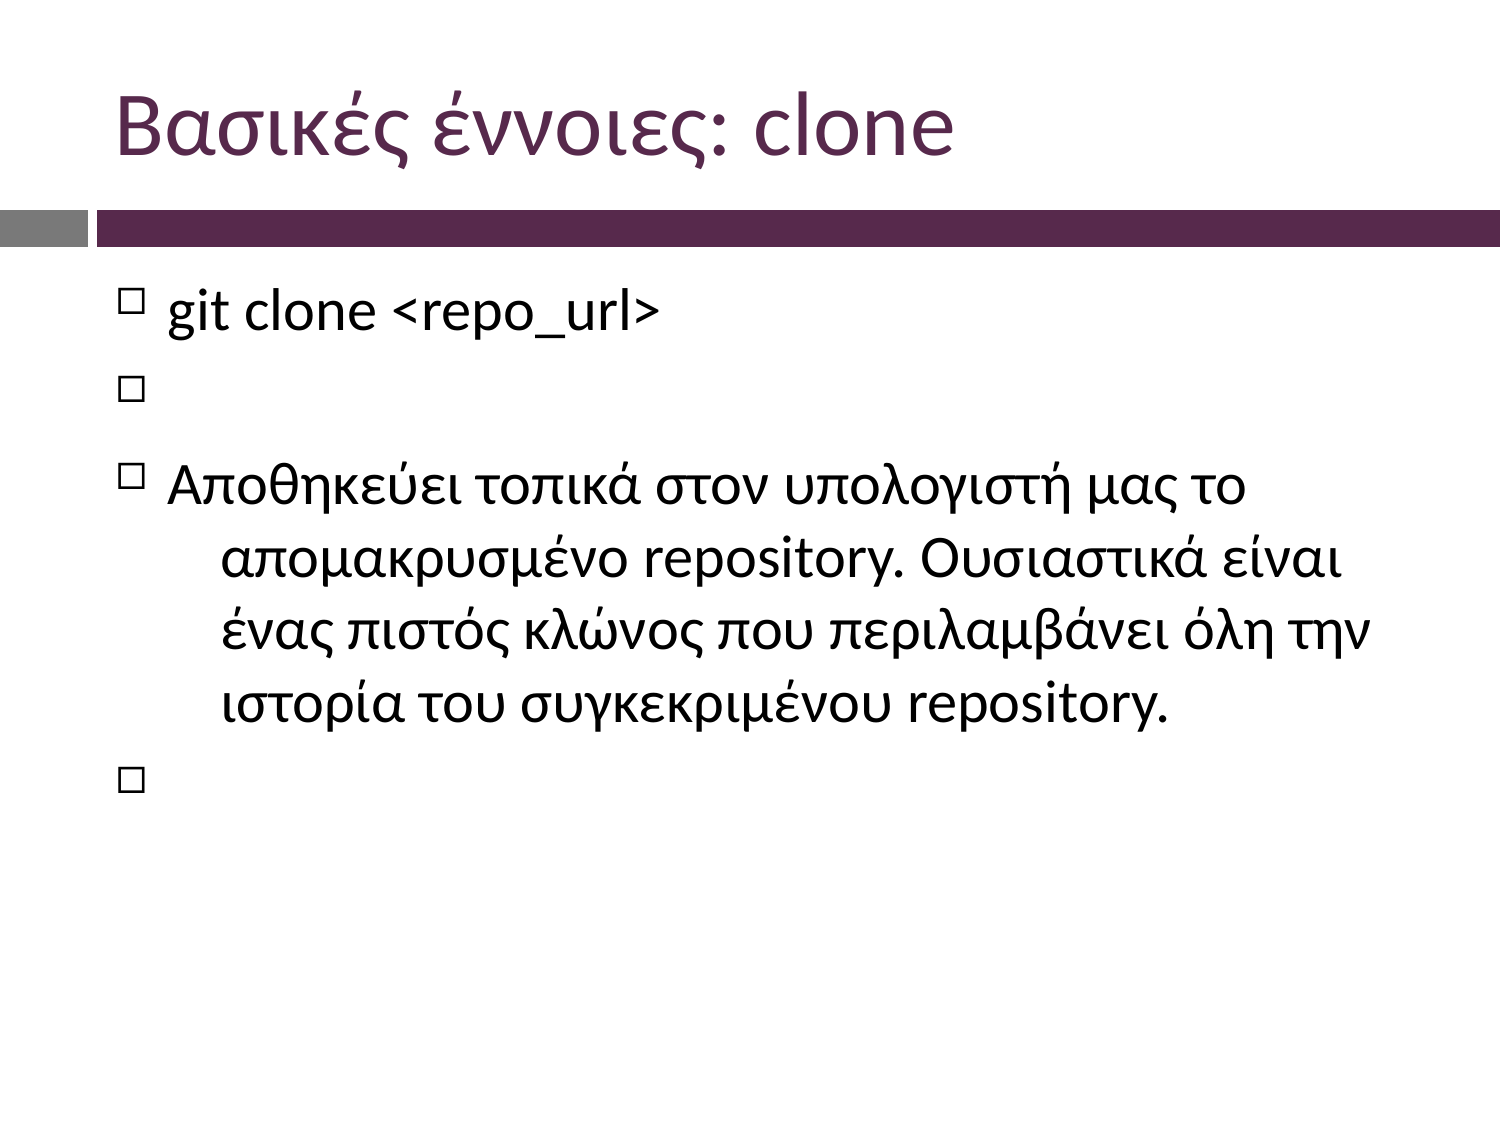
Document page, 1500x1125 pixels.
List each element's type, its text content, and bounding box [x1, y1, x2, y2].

list git clone <repo_url> Αποθηκεύει τοπικά στον υπολογιστή μας το απομακρυσμένο repository. Ουσιαστικά είναι ένας πιστός κλώνος που περιλαμβάνει όλη την ιστορία του συγκεκριμένου repository. [100, 262, 1438, 1000]
title Βασικές έννοιες: clone [99, 37, 1438, 201]
